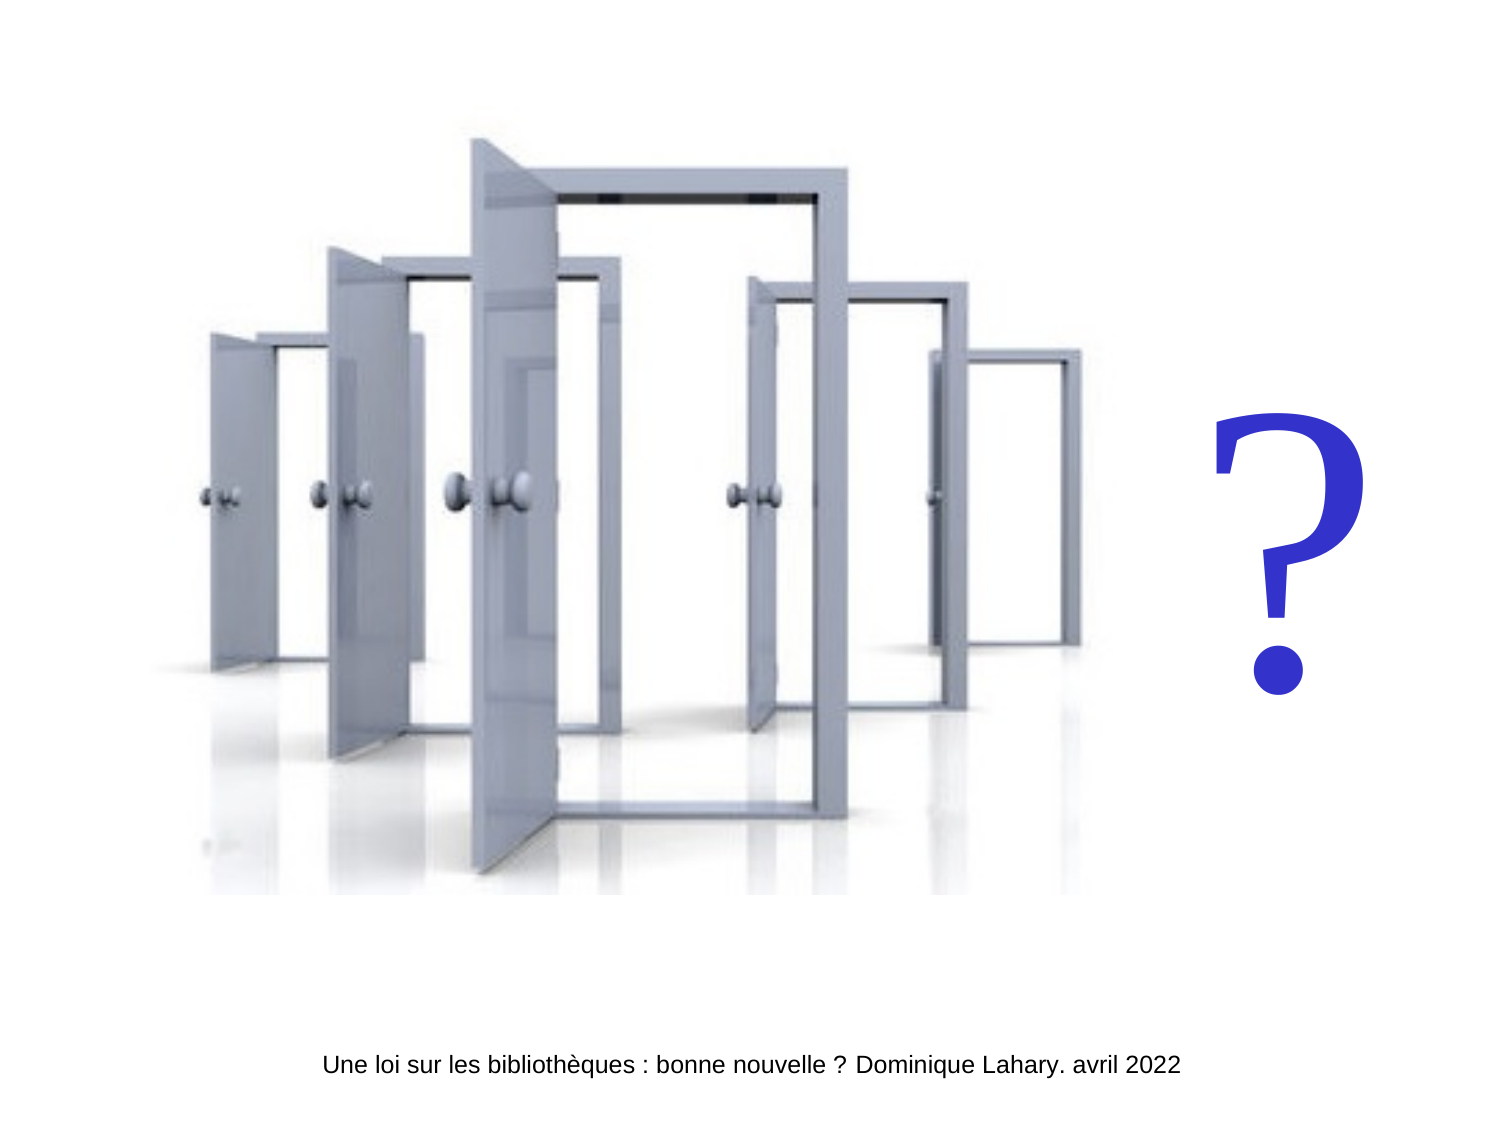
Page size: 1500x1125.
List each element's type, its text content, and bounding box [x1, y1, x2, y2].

picture [123, 106, 1136, 895]
text_box ? [1181, 265, 1388, 781]
text_box Une loi sur les bibliothèques : bonne nouvelle ? Dominique Lahary. avril 2022 [52, 1041, 1453, 1117]
